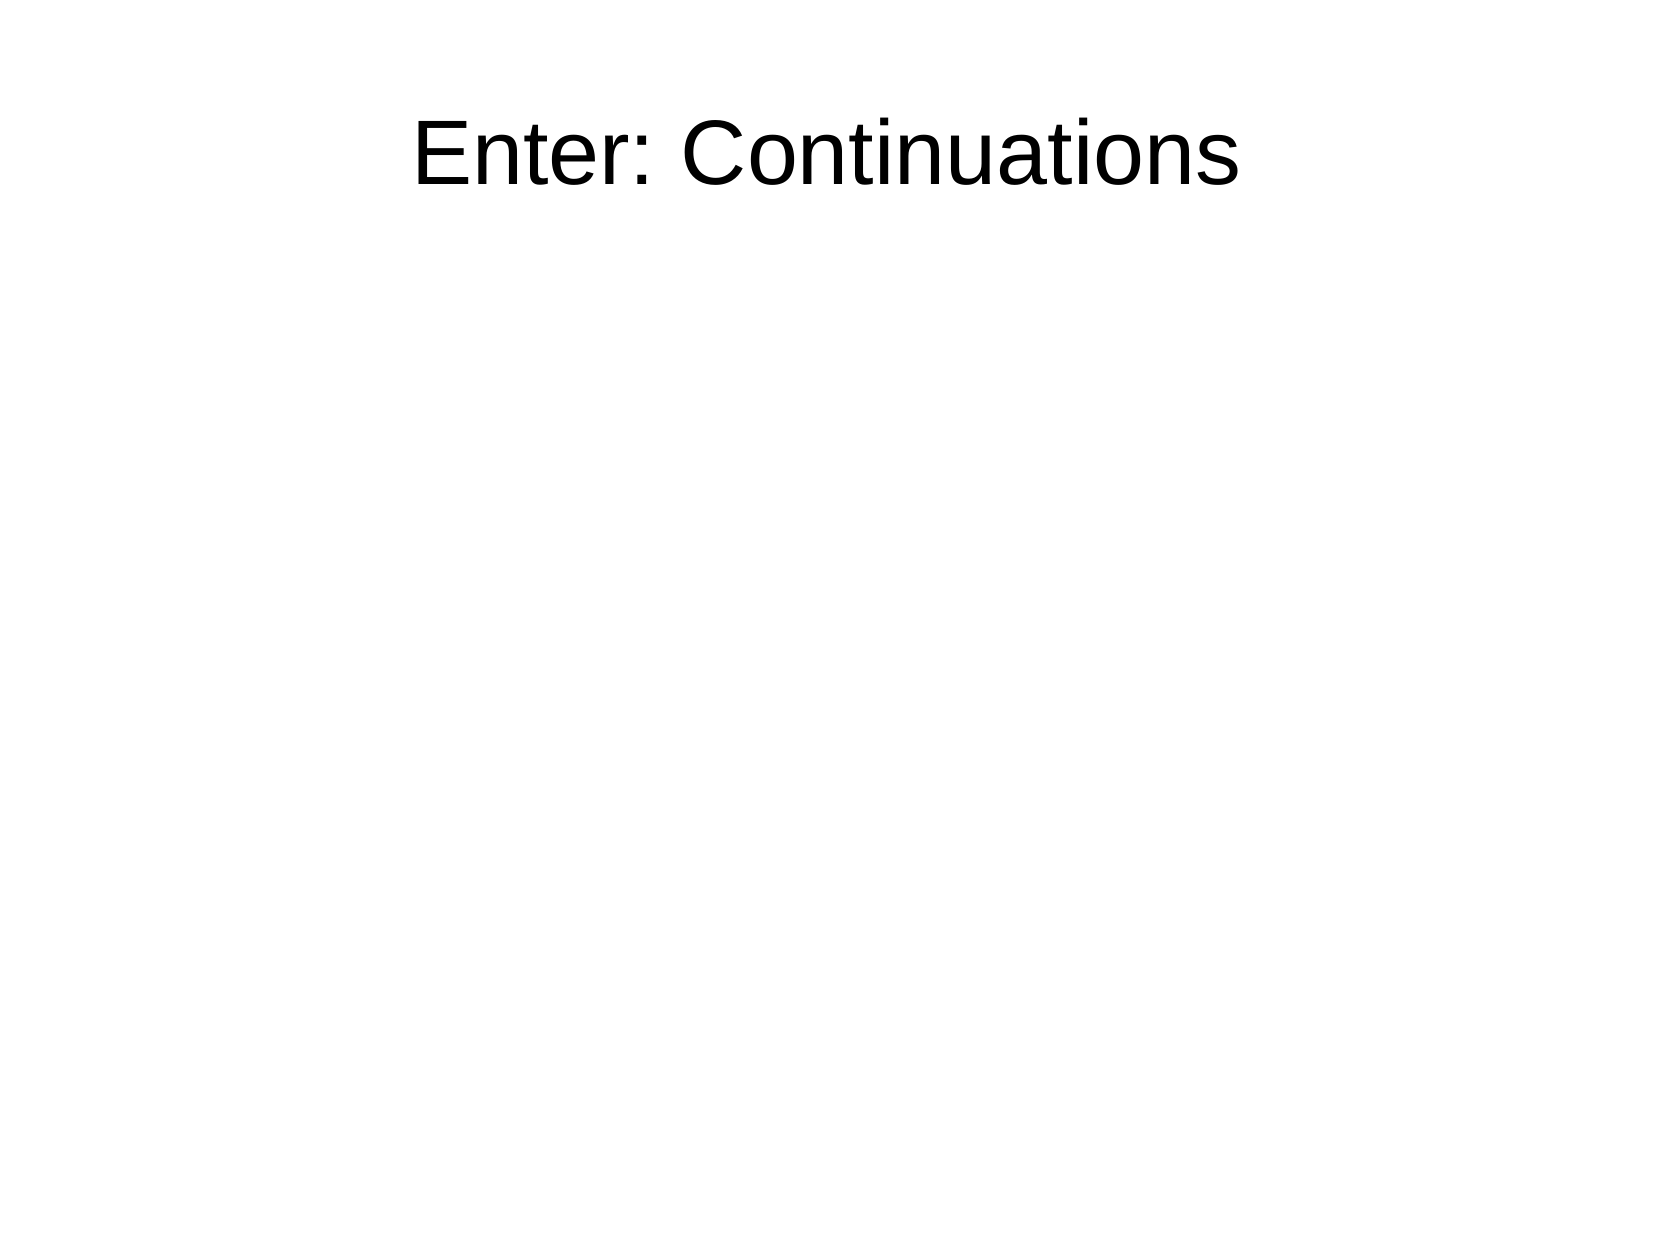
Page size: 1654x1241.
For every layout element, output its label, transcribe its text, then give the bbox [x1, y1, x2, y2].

title Enter: Continuations [82, 49, 1571, 257]
